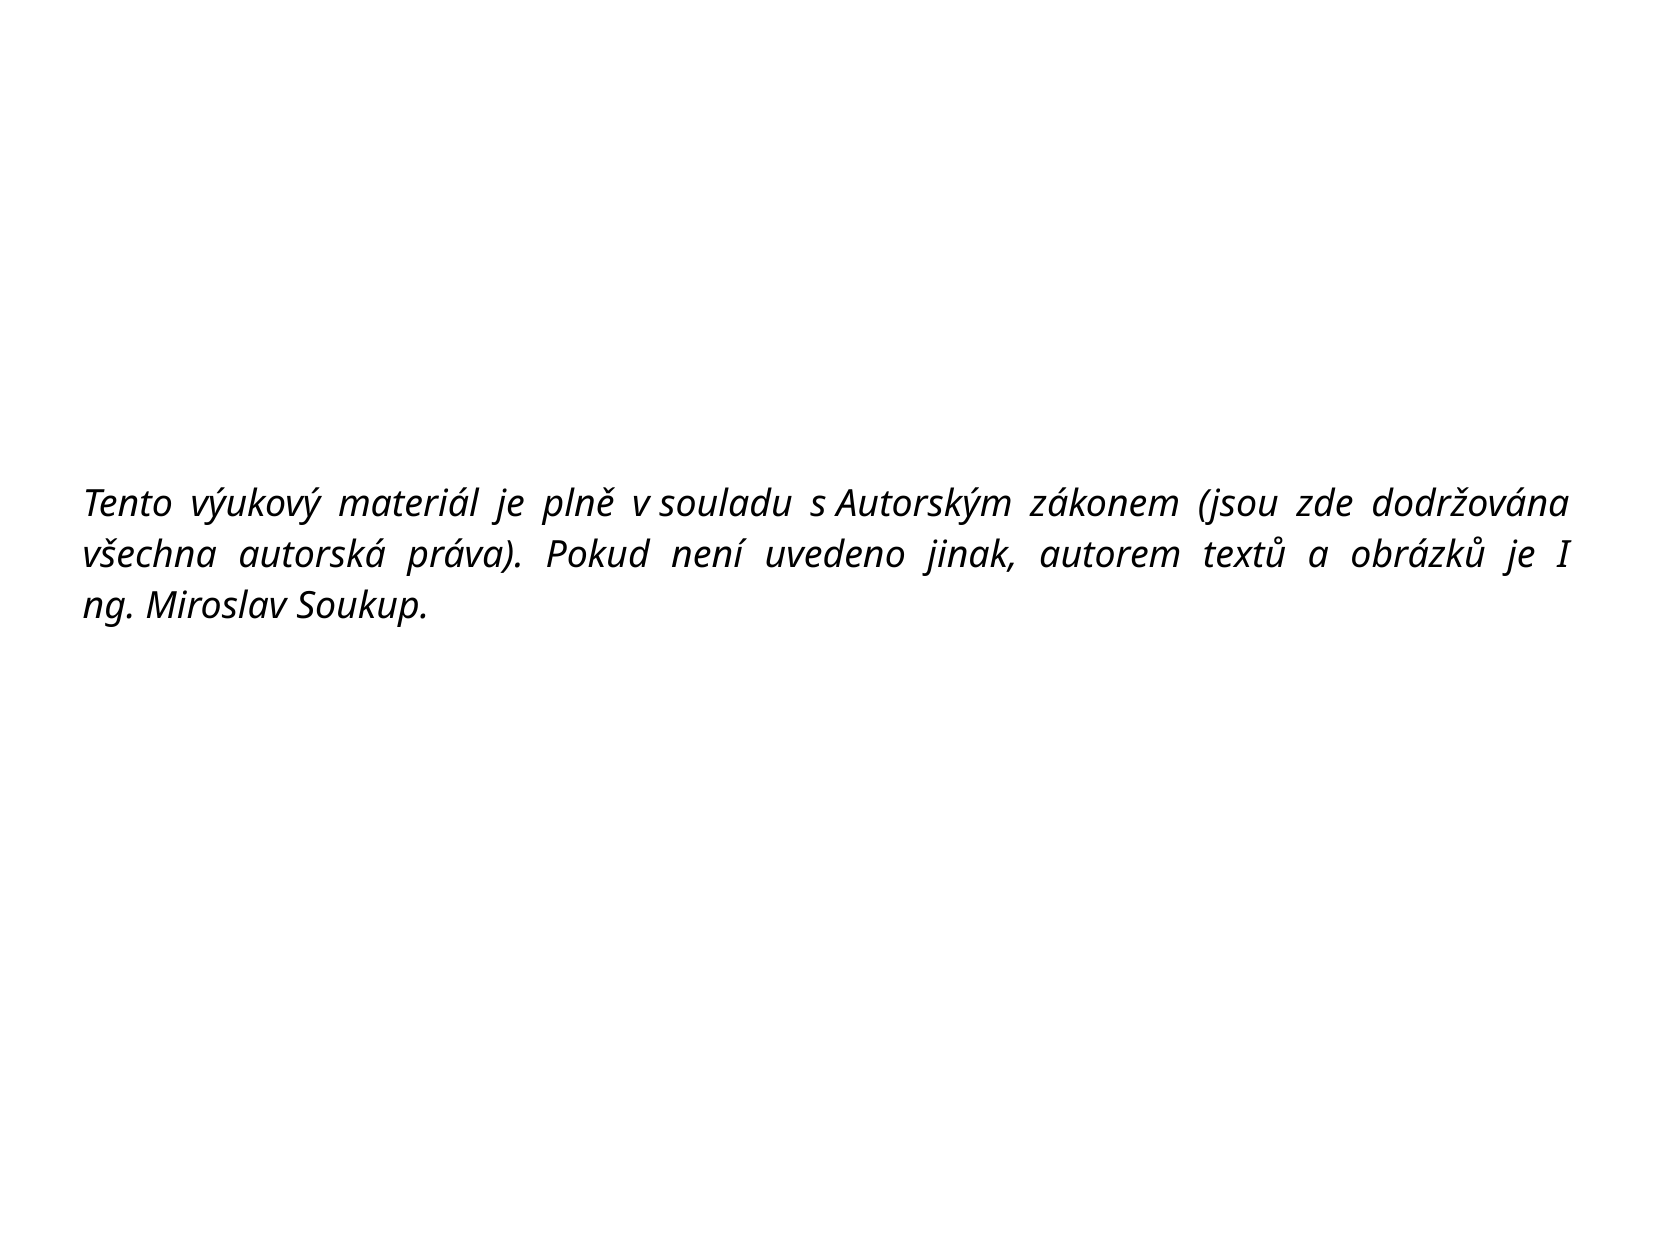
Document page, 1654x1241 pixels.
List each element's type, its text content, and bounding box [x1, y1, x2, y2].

subtitle Tento výukový materiál je plně v souladu s Autorským zákonem (jsou zde dodržována všechna autorská práva). Pokud není uvedeno jinak, autorem textů a obrázků je I ng. Miroslav Soukup. [82, 49, 1571, 1109]
